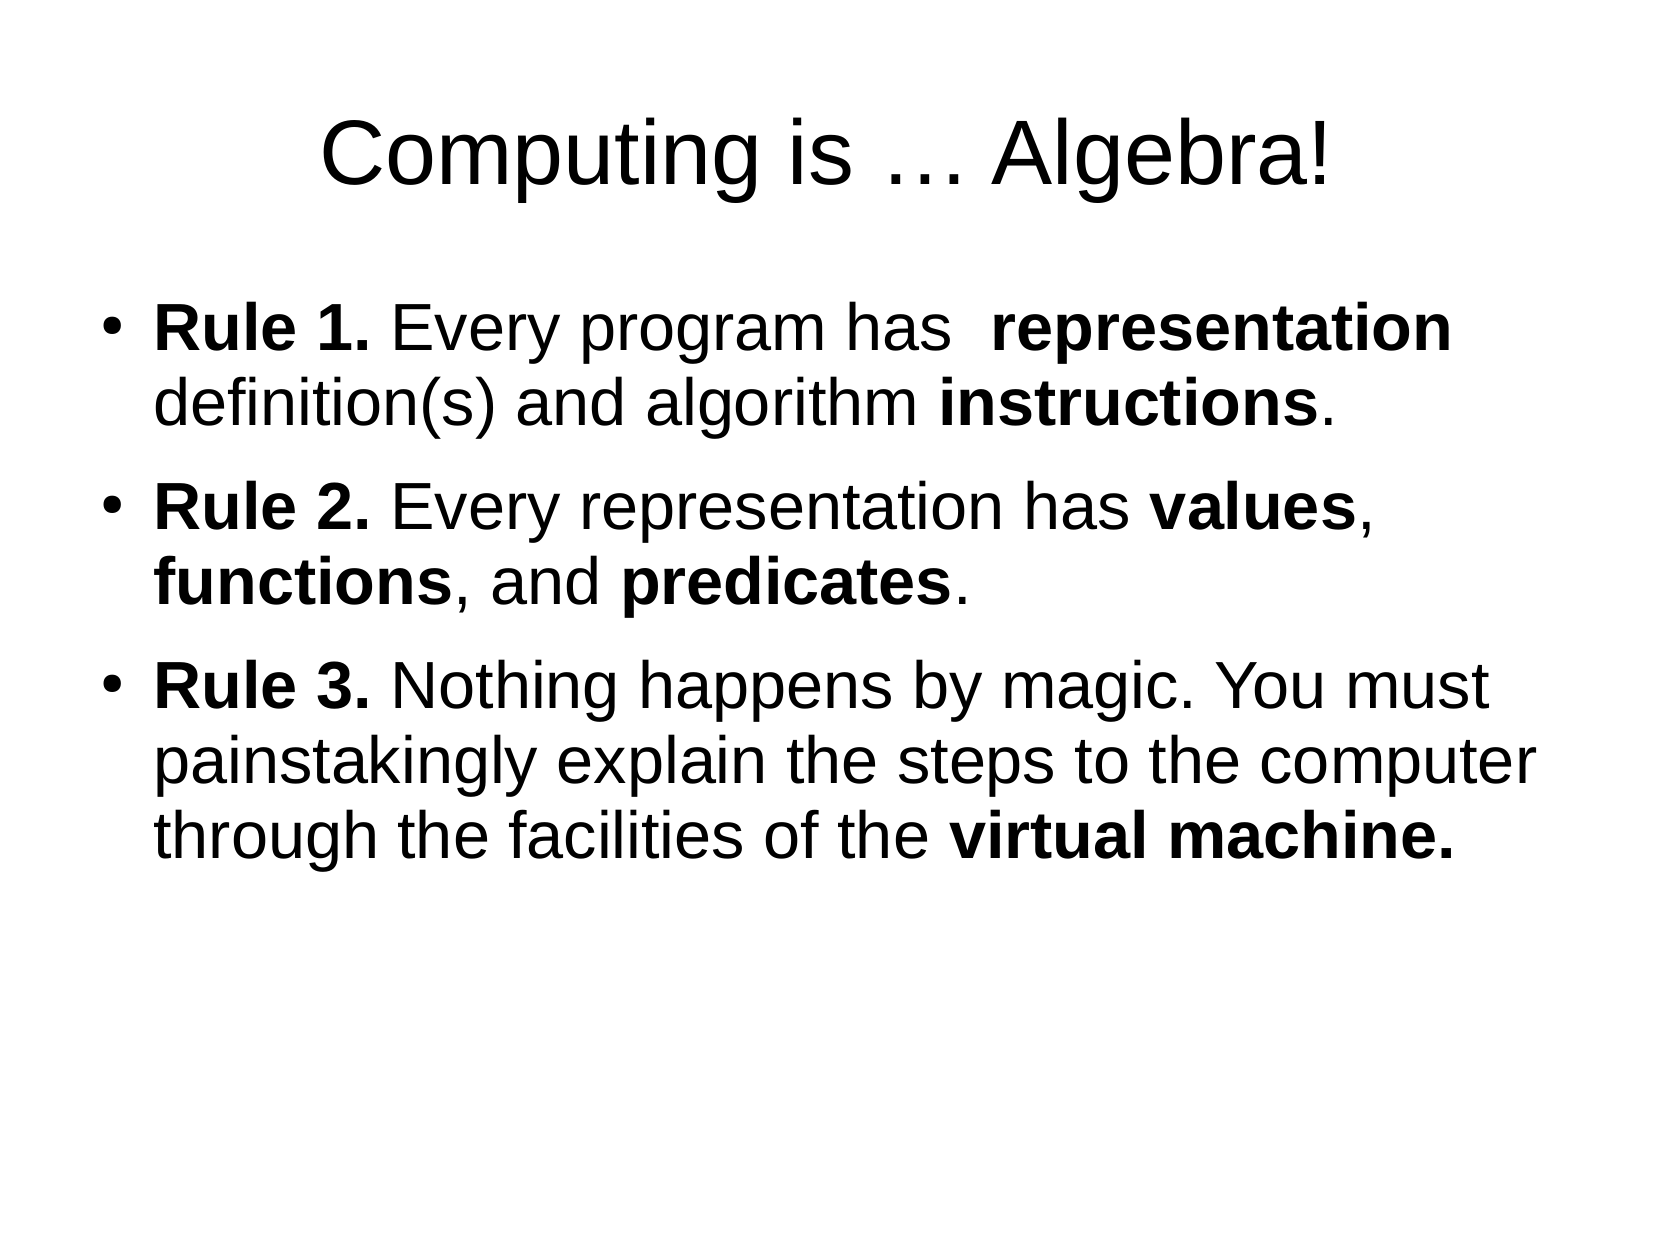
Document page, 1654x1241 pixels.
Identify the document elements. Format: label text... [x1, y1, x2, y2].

title Computing is … Algebra! [82, 49, 1571, 257]
list Rule 1. Every program has representation definition(s) and algorithm instructions. Rule 2. Every representation has values, functions, and predicates. Rule 3. Nothing happens by magic. You must painstakingly explain the steps to the computer through the facilities of the virtual machine. [82, 290, 1571, 1010]
